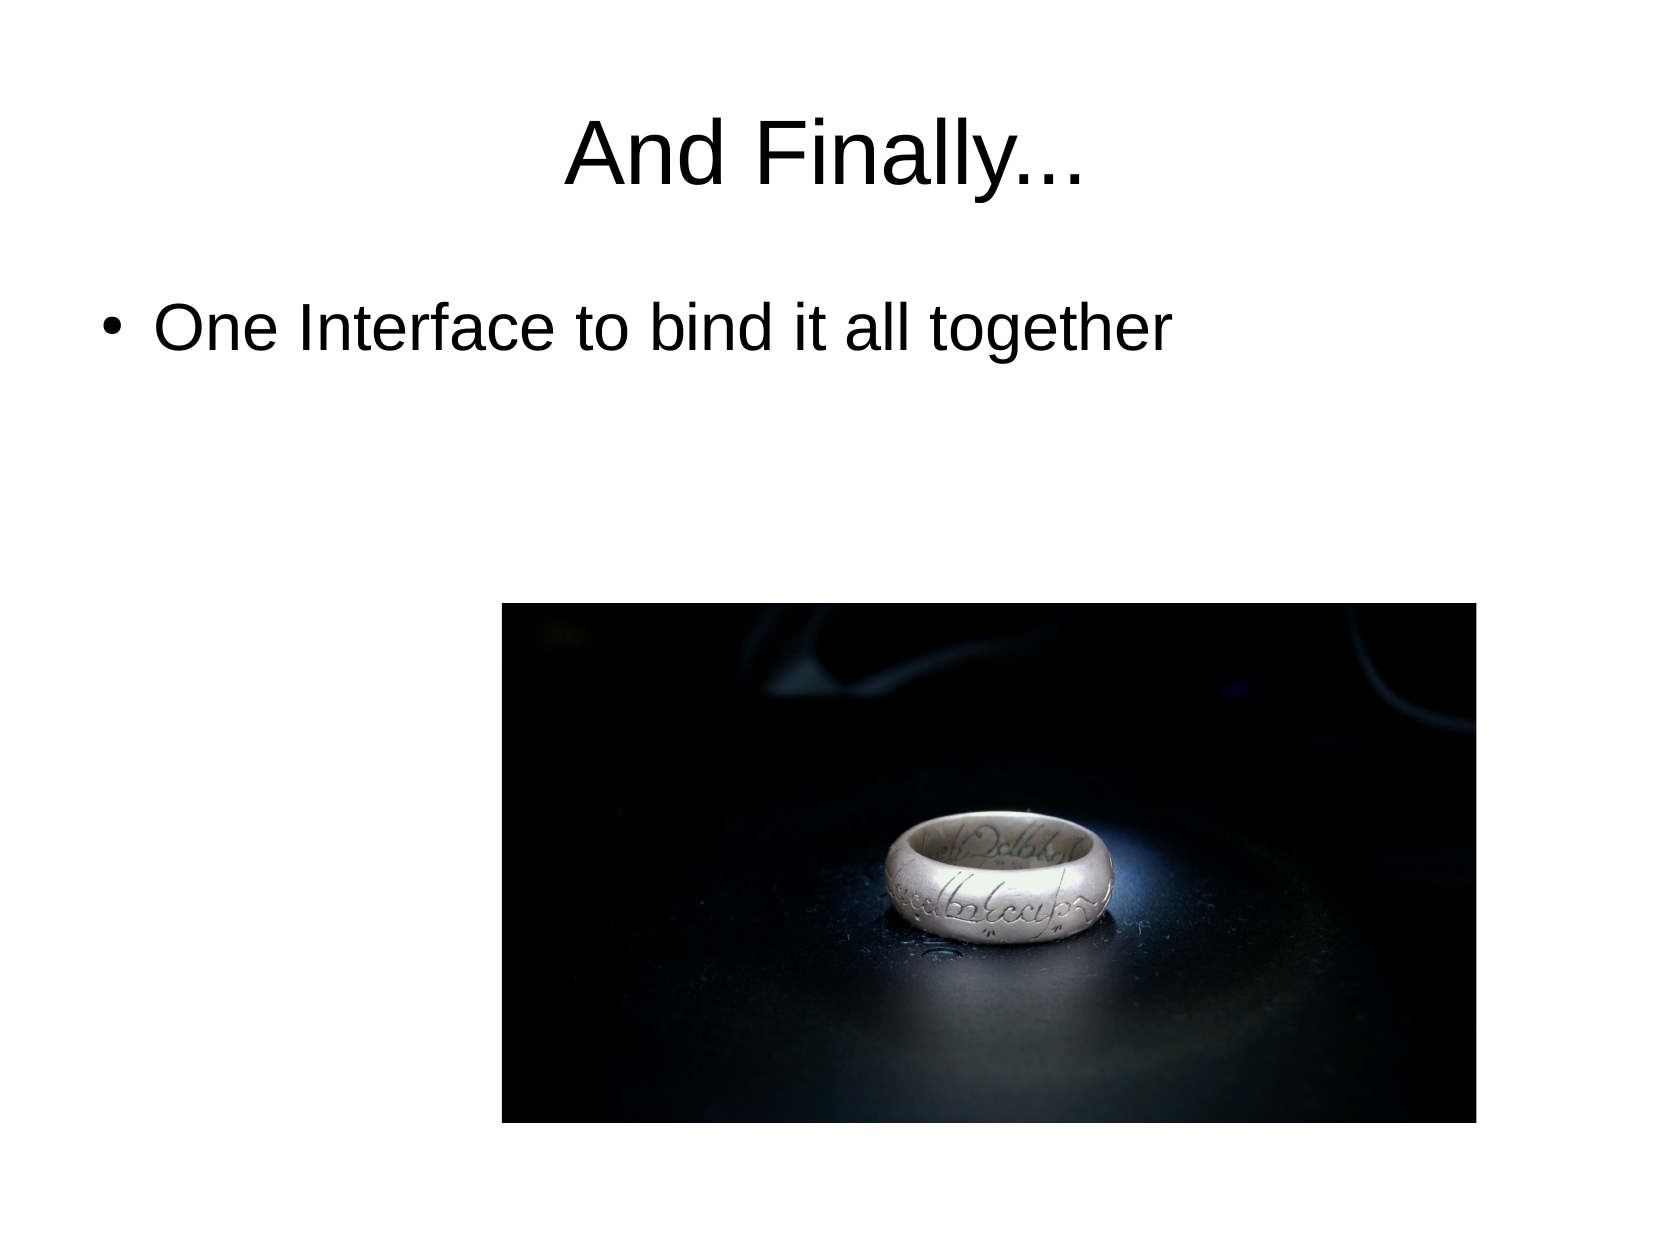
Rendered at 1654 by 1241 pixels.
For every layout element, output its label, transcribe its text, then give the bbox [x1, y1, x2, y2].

list One Interface to bind it all together [82, 290, 1571, 1094]
title And Finally... [82, 56, 1571, 250]
picture [501, 603, 1477, 1123]
